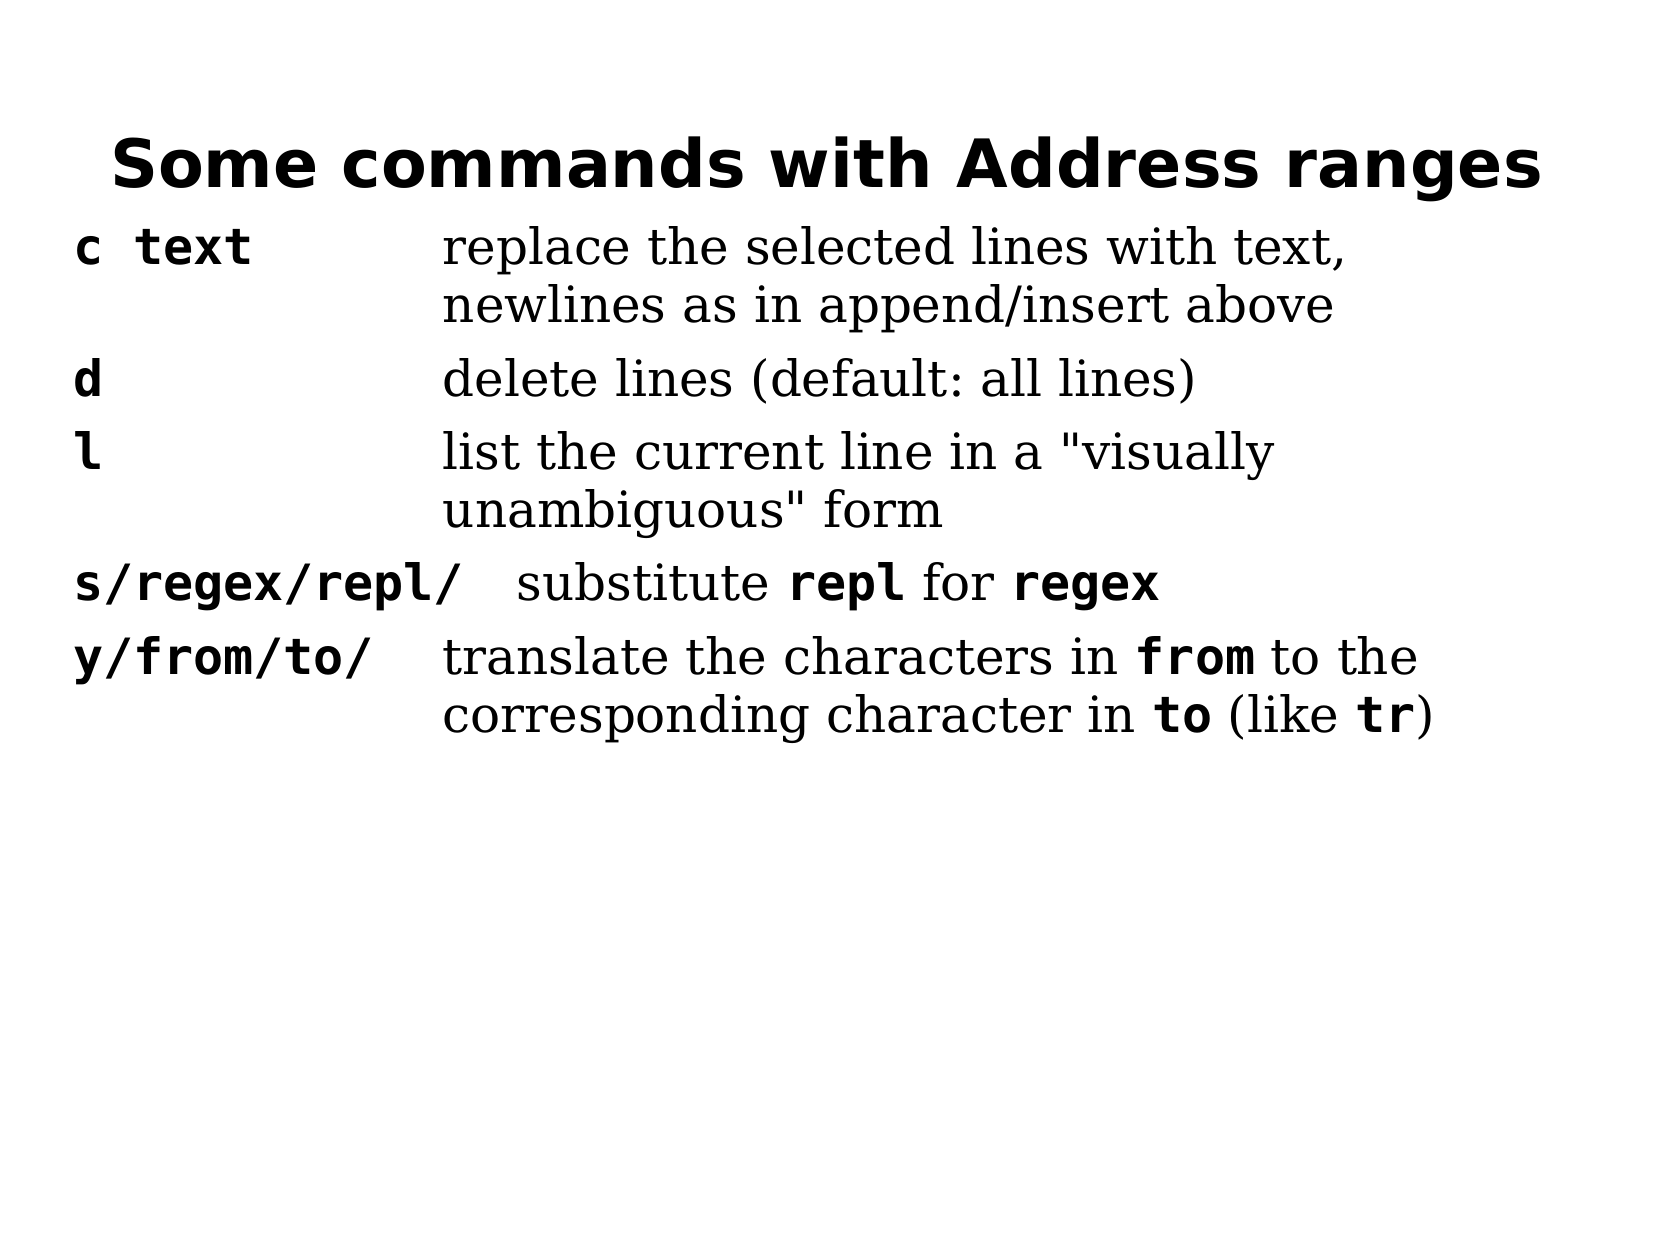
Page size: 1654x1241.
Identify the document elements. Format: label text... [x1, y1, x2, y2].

text_box Some commands with Address ranges c text replace the selected lines with text, newlines as in append/insert above d delete lines (default: all lines) l list the current line in a "visually unambiguous" form s/regex/repl/ substitute repl for regex y/from/to/ translate the characters in from to the corresponding character in to (like tr) [59, 118, 1595, 752]
